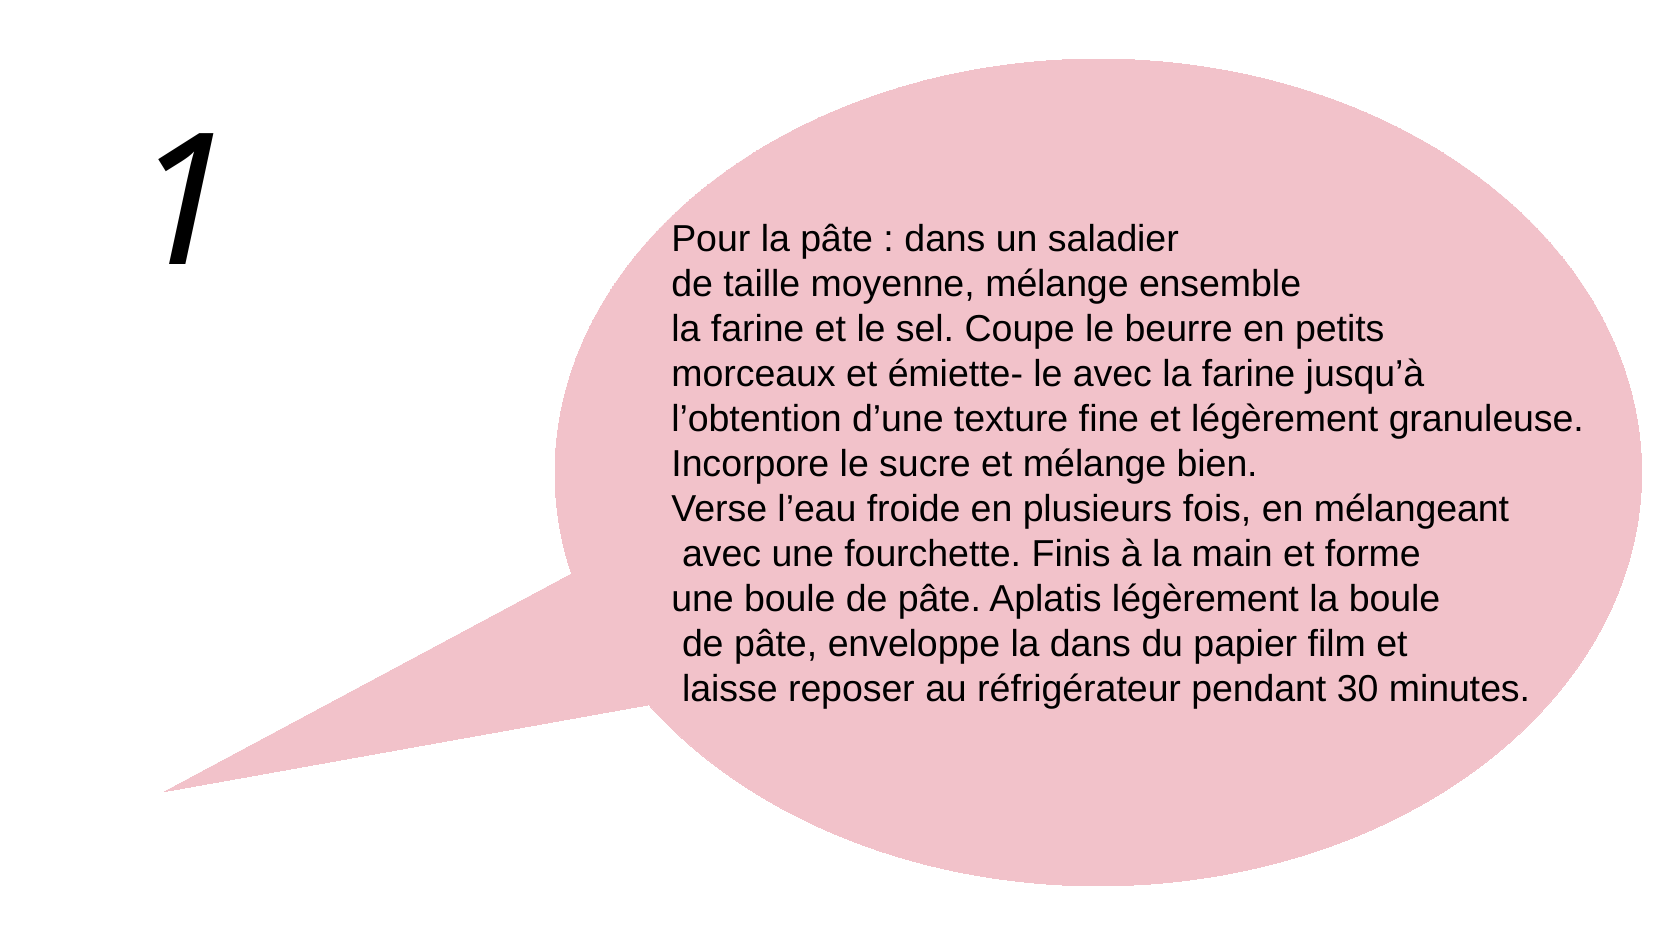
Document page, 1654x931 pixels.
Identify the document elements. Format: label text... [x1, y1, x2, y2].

text_box [1548, 240, 1642, 705]
text_box [695, 691, 705, 699]
text_box 1 [118, 60, 414, 284]
text_box [699, 503, 708, 509]
text_box [697, 287, 708, 294]
text_box [164, 59, 1528, 886]
text_box [697, 278, 708, 284]
text_box [699, 512, 708, 519]
text_box [701, 233, 708, 249]
text_box Pour la pâte : dans un saladier de taille moyenne, mélange ensemble la farine et le sel. Coupe le beurre en petits morceaux et émiette- le avec la farine jusqu’à l’obtention d’une texture fine et légèrement granuleuse. Incorpore le sucre et mélange bien. Verse l’eau froide en plusieurs fois, en mélangeant avec une fourchette. Finis à la main et forme une boule de pâte. Aplatis légèrement la boule de pâte, enveloppe la dans du papier film et laisse reposer au réfrigérateur pendant 30 minutes. [708, 206, 1548, 726]
